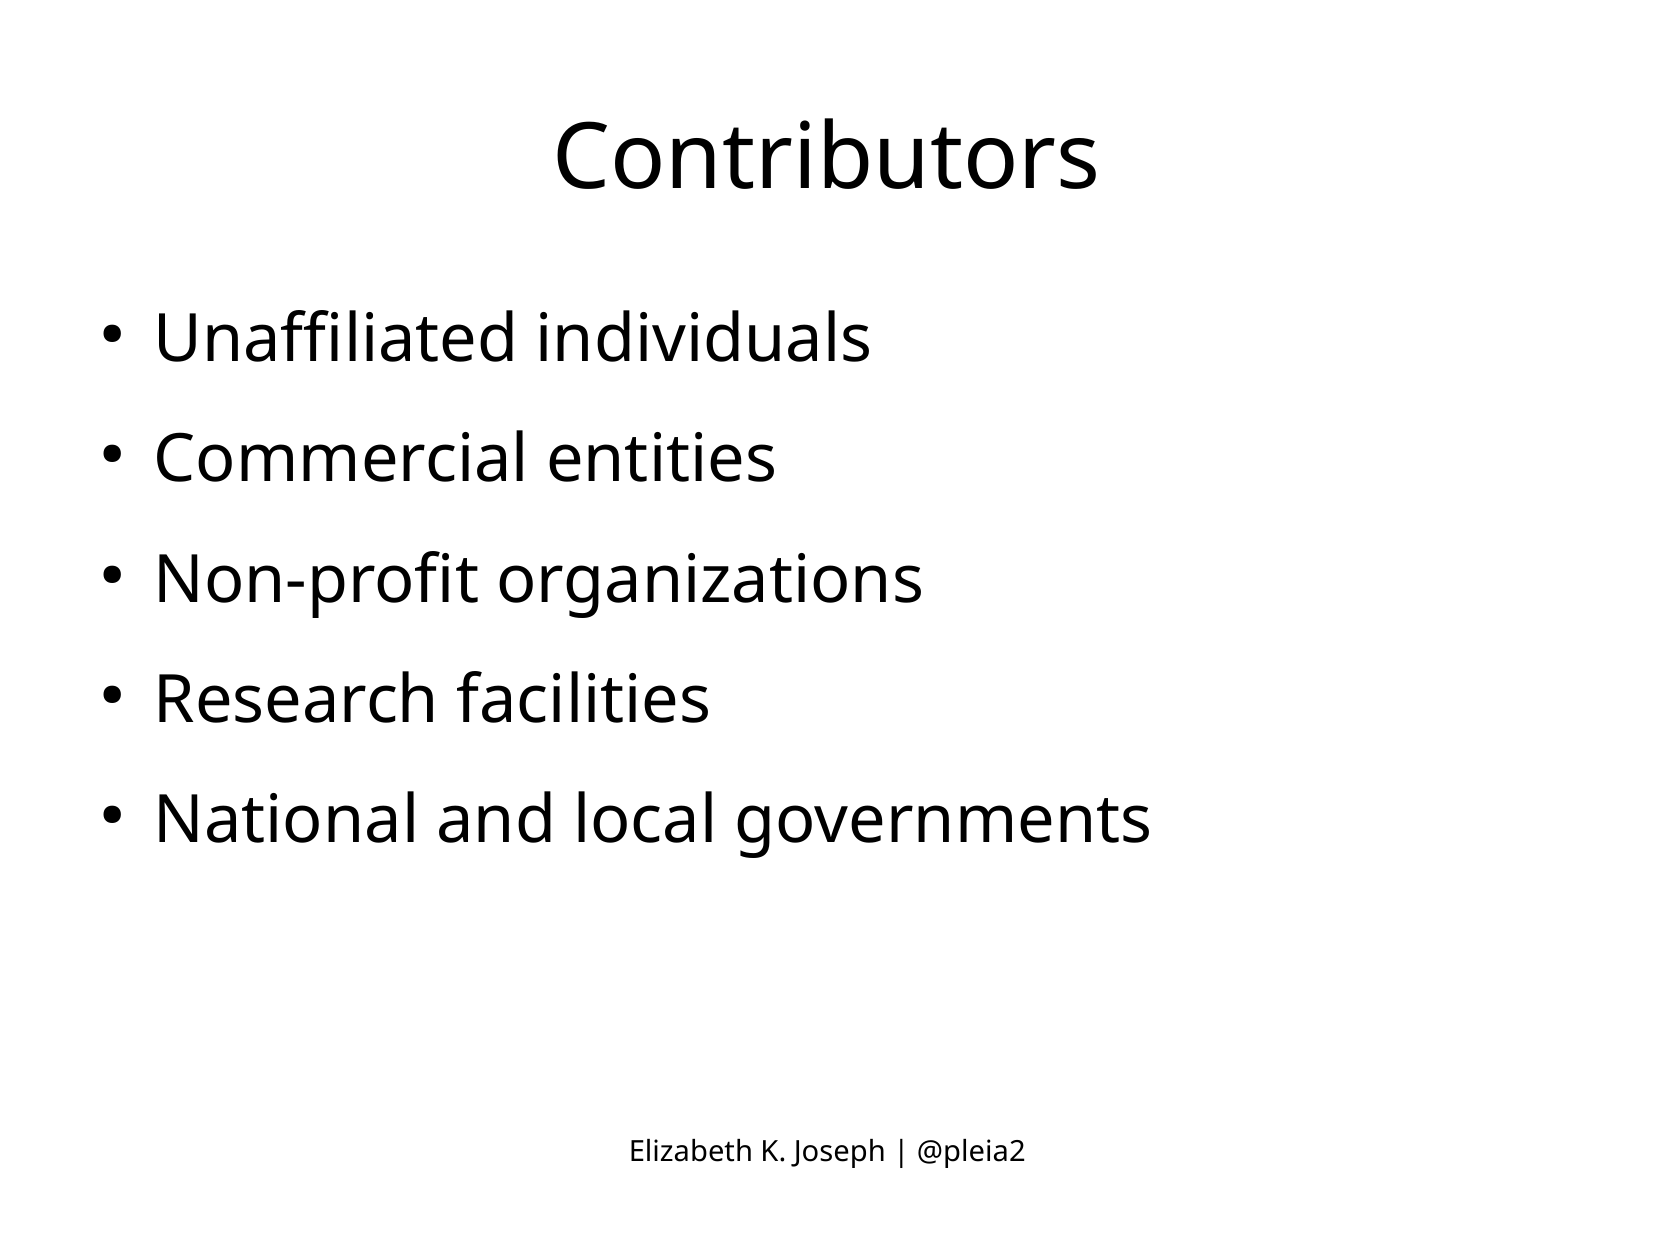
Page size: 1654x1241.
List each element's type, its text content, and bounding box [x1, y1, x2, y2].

list Unaffiliated individuals Commercial entities Non-profit organizations Research facilities National and local governments [82, 290, 1571, 1010]
title Contributors [82, 49, 1571, 257]
